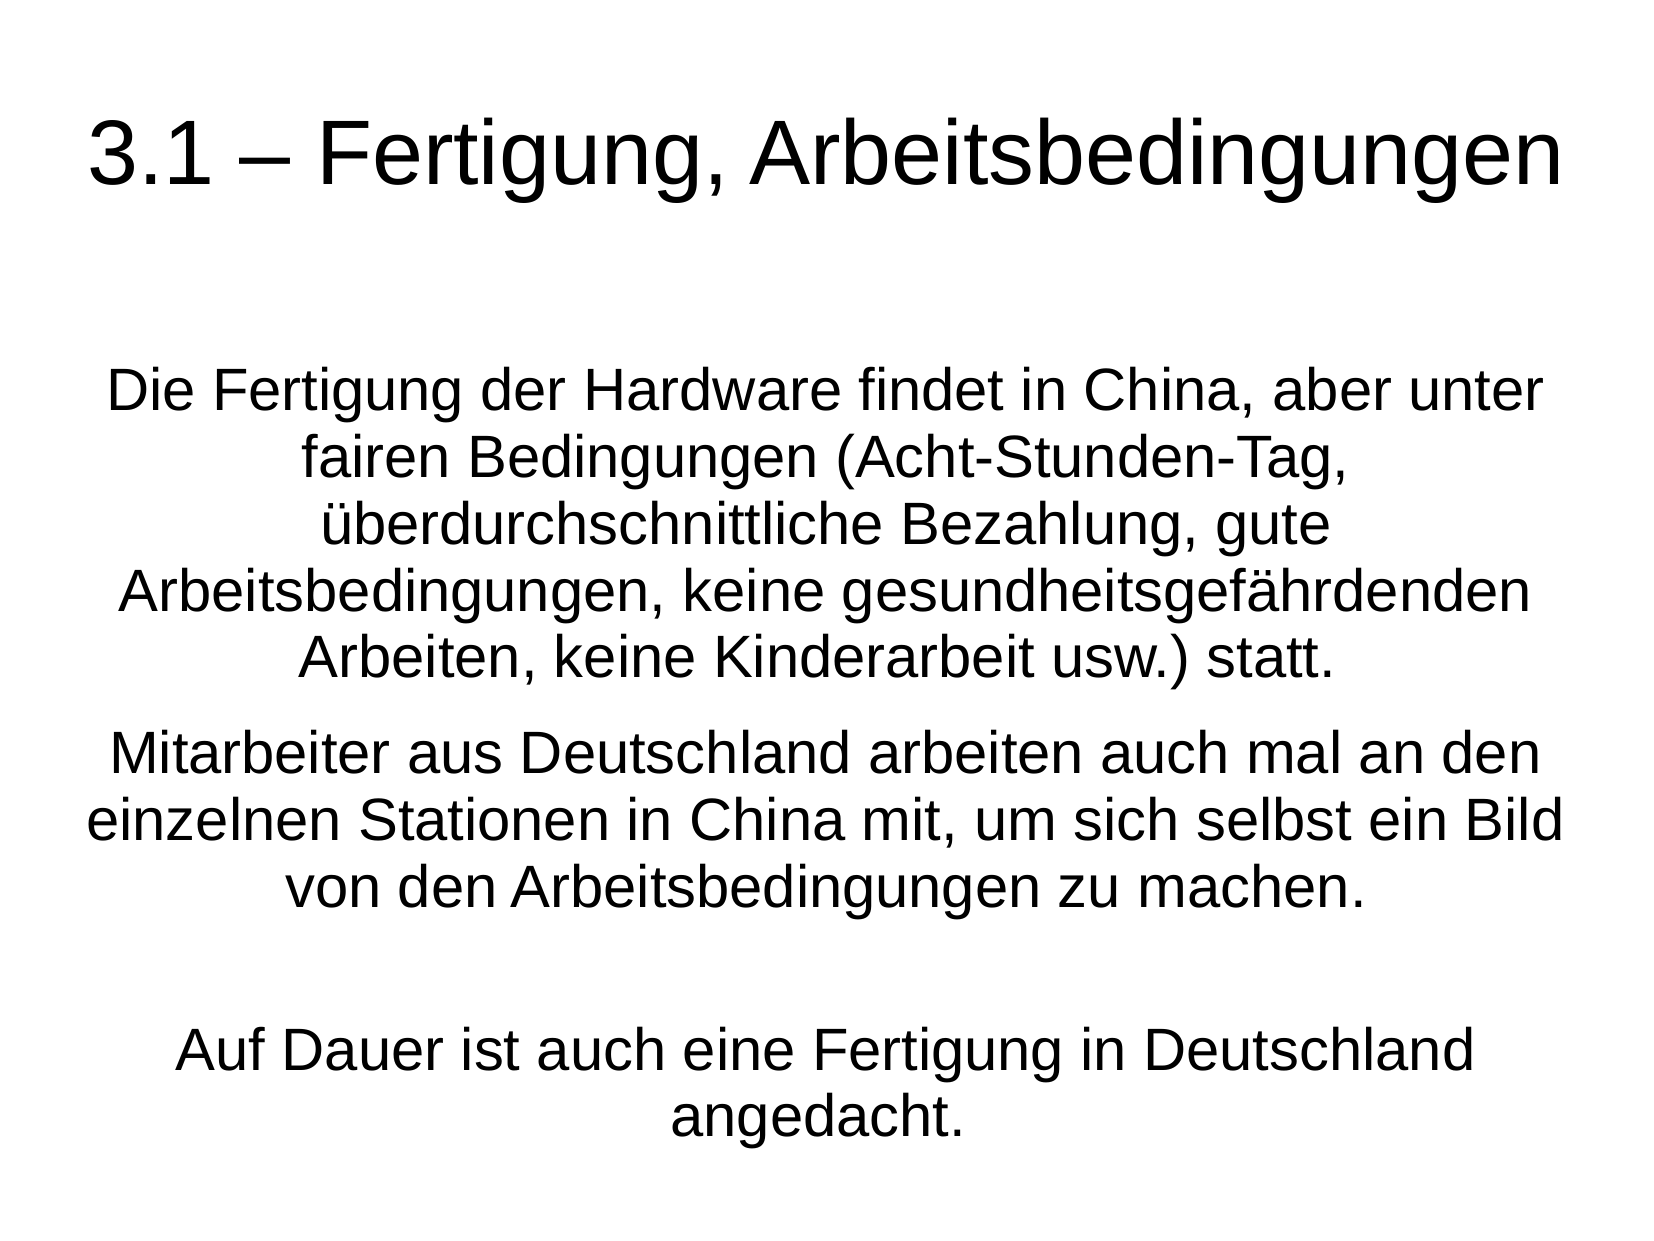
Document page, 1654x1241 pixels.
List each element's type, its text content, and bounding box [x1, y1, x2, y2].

title 3.1 – Fertigung, Arbeitsbedingungen [82, 49, 1571, 257]
list Die Fertigung der Hardware findet in China, aber unter fairen Bedingungen (Acht-Stunden-Tag, überdurchschnittliche Bezahlung, gute Arbeitsbedingungen, keine gesundheitsgefährdenden Arbeiten, keine Kinderarbeit usw.) statt. Mitarbeiter aus Deutschland arbeiten auch mal an den einzelnen Stationen in China mit, um sich selbst ein Bild von den Arbeitsbedingungen zu machen. Auf Dauer ist auch eine Fertigung in Deutschland angedacht. [82, 290, 1571, 1158]
